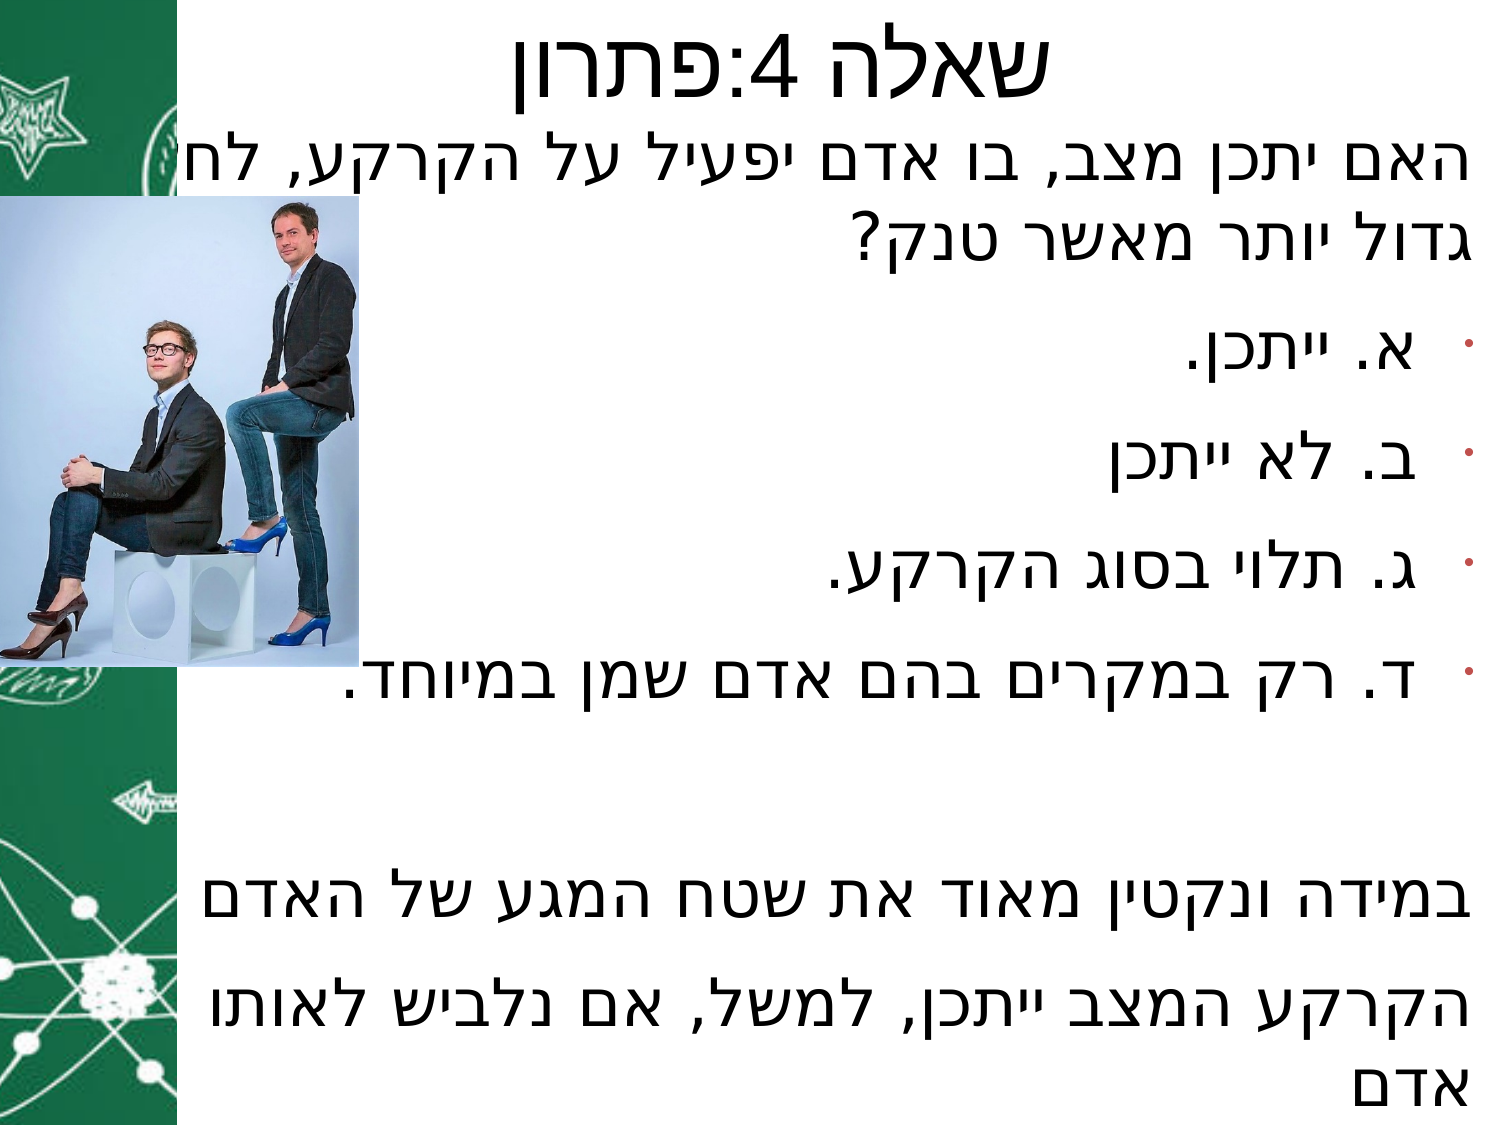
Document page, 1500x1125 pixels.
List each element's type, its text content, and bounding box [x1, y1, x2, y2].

list האם יתכן מצב, בו אדם יפעיל על הקרקע, לחץ גדול יותר מאשר טנק? א. ייתכן. ב. לא ייתכן ג. תלוי בסוג הקרקע. ד. רק במקרים בהם אדם שמן במיוחד. במידה ונקטין מאוד את שטח המגע של האדם עם הקרקע המצב ייתכן, למשל, אם נלביש לאותו אדם נעלי עקב חדים. [177, 106, 1490, 1016]
title שאלה 4:פתרון [177, 0, 1457, 106]
picture [0, 0, 359, 1125]
